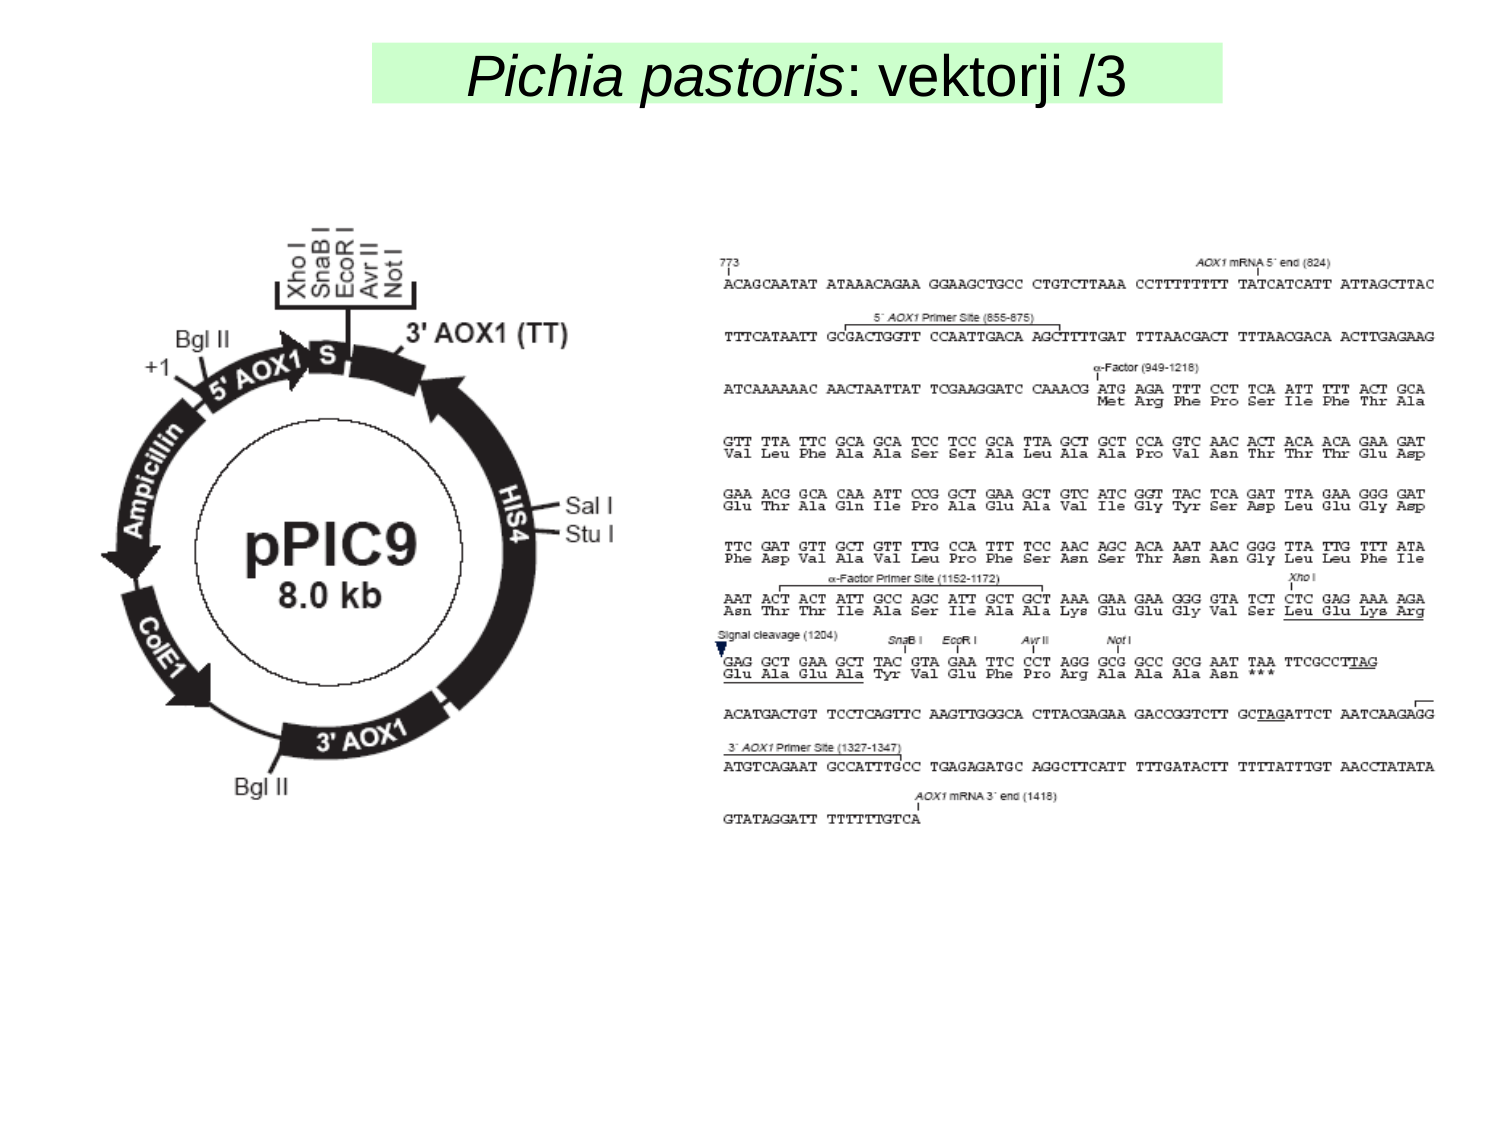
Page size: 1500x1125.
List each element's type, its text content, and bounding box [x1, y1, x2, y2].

picture [702, 243, 1447, 833]
picture [88, 220, 621, 811]
text_box Pichia pastoris: vektorji /3 [372, 42, 1223, 104]
